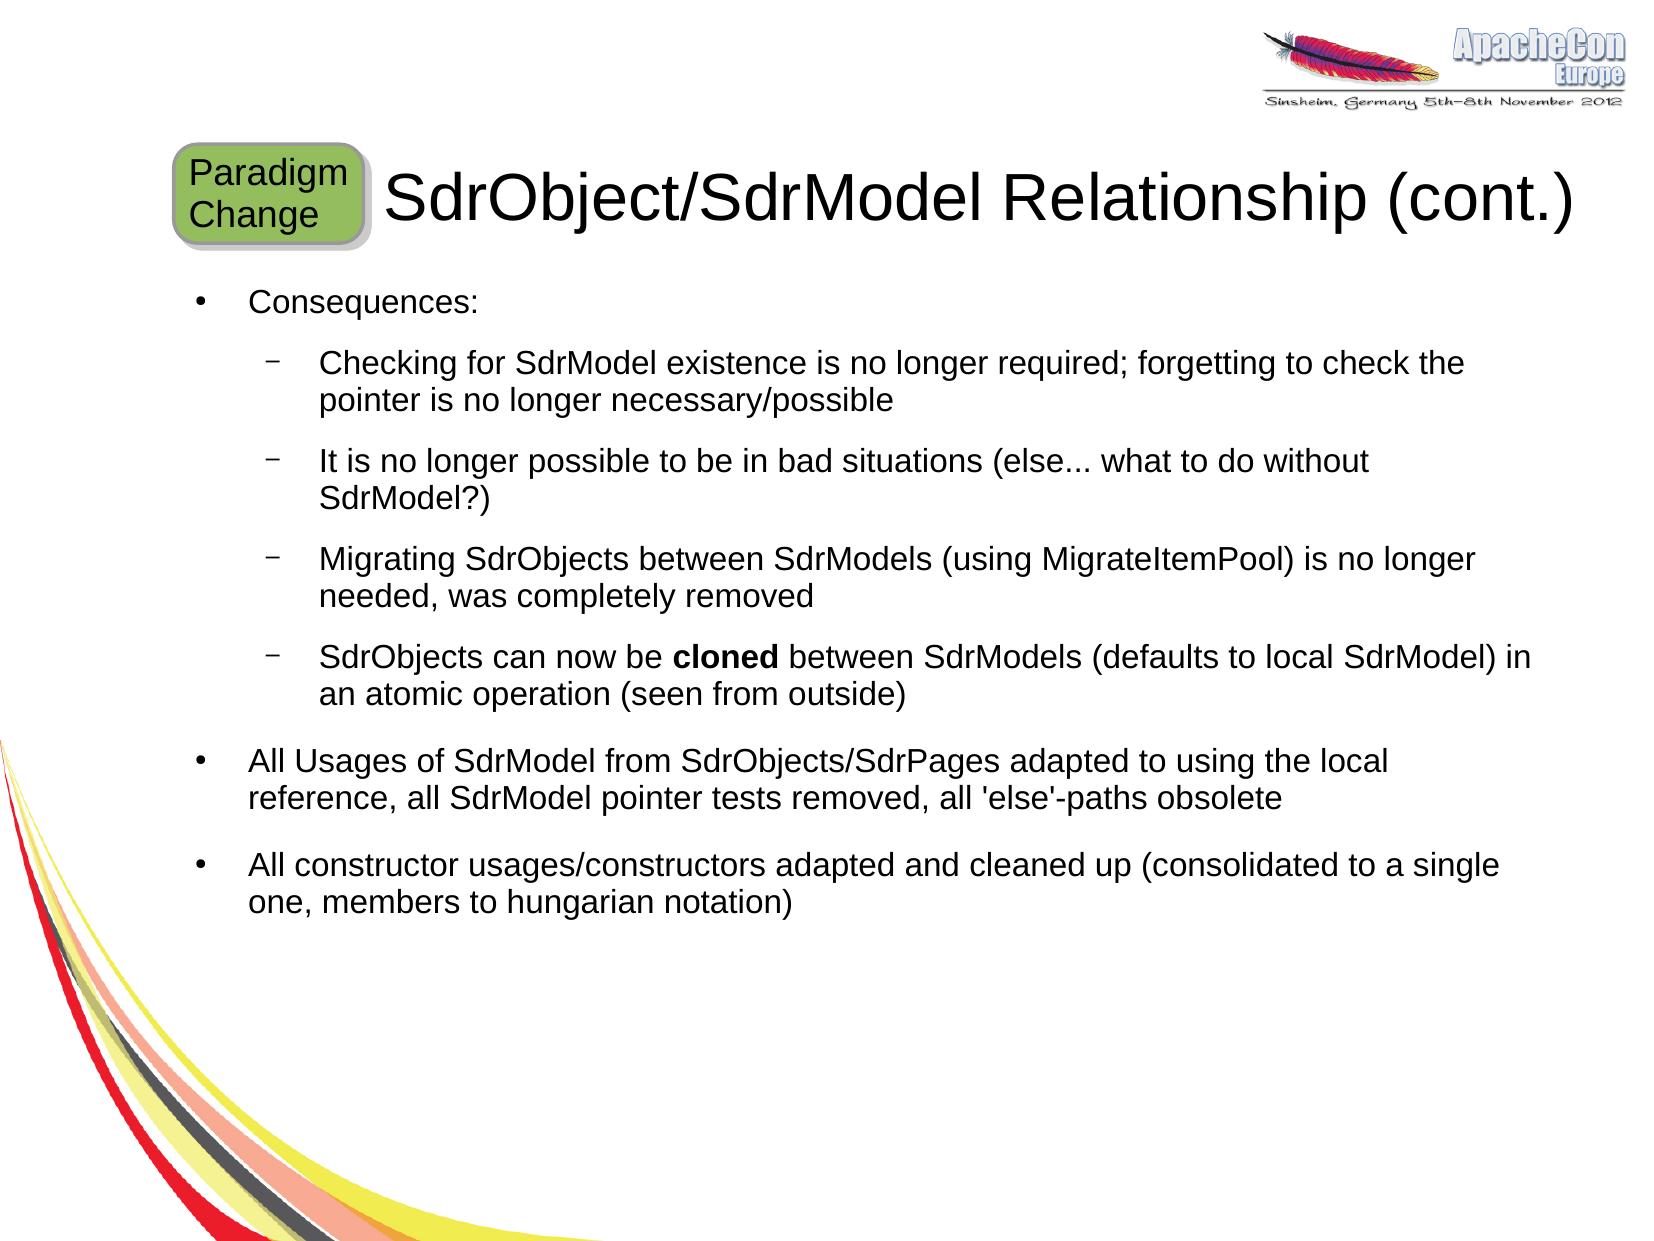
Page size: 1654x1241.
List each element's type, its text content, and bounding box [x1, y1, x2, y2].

text_box Paradigm Change [173, 144, 364, 244]
list Consequences: Checking for SdrModel existence is no longer required; forgetting to check the pointer is no longer necessary/possible It is no longer possible to be in bad situations (else... what to do without SdrModel?) Migrating SdrObjects between SdrModels (using MigrateItemPool) is no longer needed, was completely removed SdrObjects can now be cloned between SdrModels (defaults to local SdrModel) in an atomic operation (seen from outside) All Usages of SdrModel from SdrObjects/SdrPages adapted to using the local reference, all SdrModel pointer tests removed, all 'else'-paths obsolete All constructor usages/constructors adapted and cleaned up (consolidated to a single one, members to hungarian notation) [177, 283, 1536, 990]
title SdrObject/SdrModel Relationship (cont.) [383, 148, 1625, 247]
picture [0, 0, 1654, 1241]
